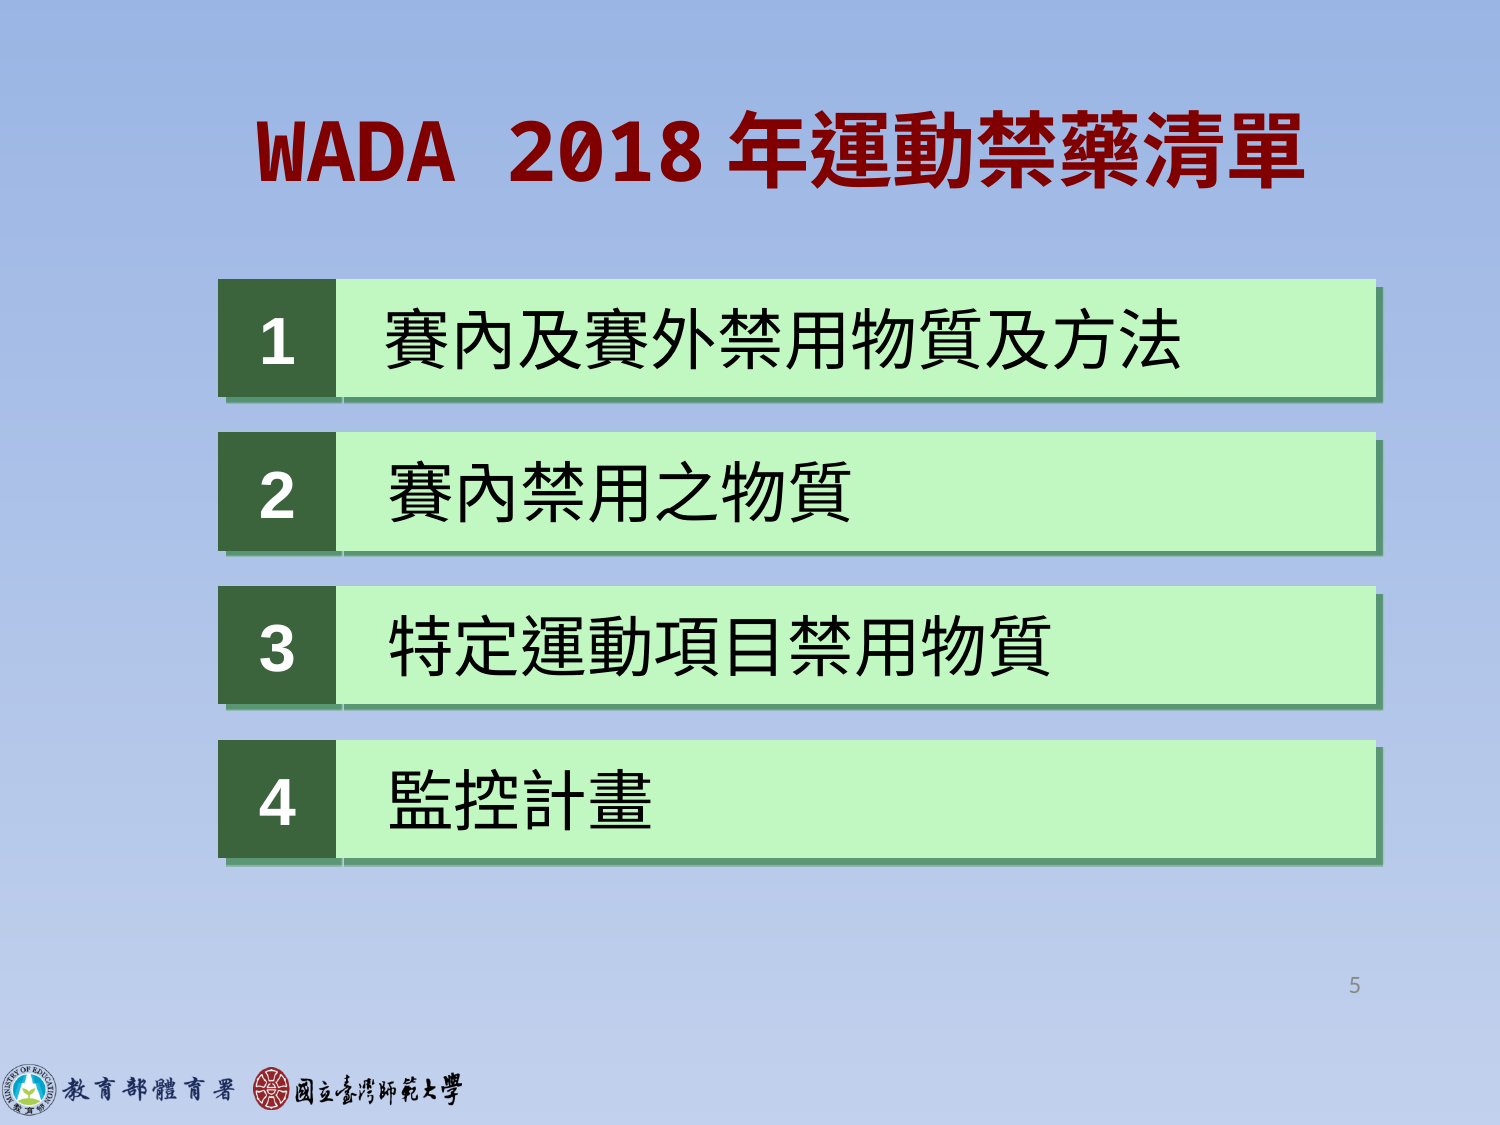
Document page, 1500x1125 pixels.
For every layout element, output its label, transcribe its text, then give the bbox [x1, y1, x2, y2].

text_box [336, 586, 1376, 704]
text_box 4 [218, 740, 336, 858]
text_box [336, 740, 1376, 858]
text_box [336, 279, 1376, 397]
text_box 賽內禁用之物質 [372, 443, 869, 539]
text_box 1 [218, 279, 336, 397]
text_box 監控計畫 [372, 750, 669, 846]
text_box [336, 432, 1376, 551]
text_box 賽內及賽外禁用物質及方法 [368, 290, 1199, 386]
text_box [1333, 940, 1434, 1027]
text_box WADA 2018年運動禁藥清單 [0, 90, 1500, 205]
text_box 特定運動項目禁用物質 [372, 597, 1069, 693]
text_box 2 [218, 432, 336, 551]
text_box 3 [218, 586, 336, 704]
